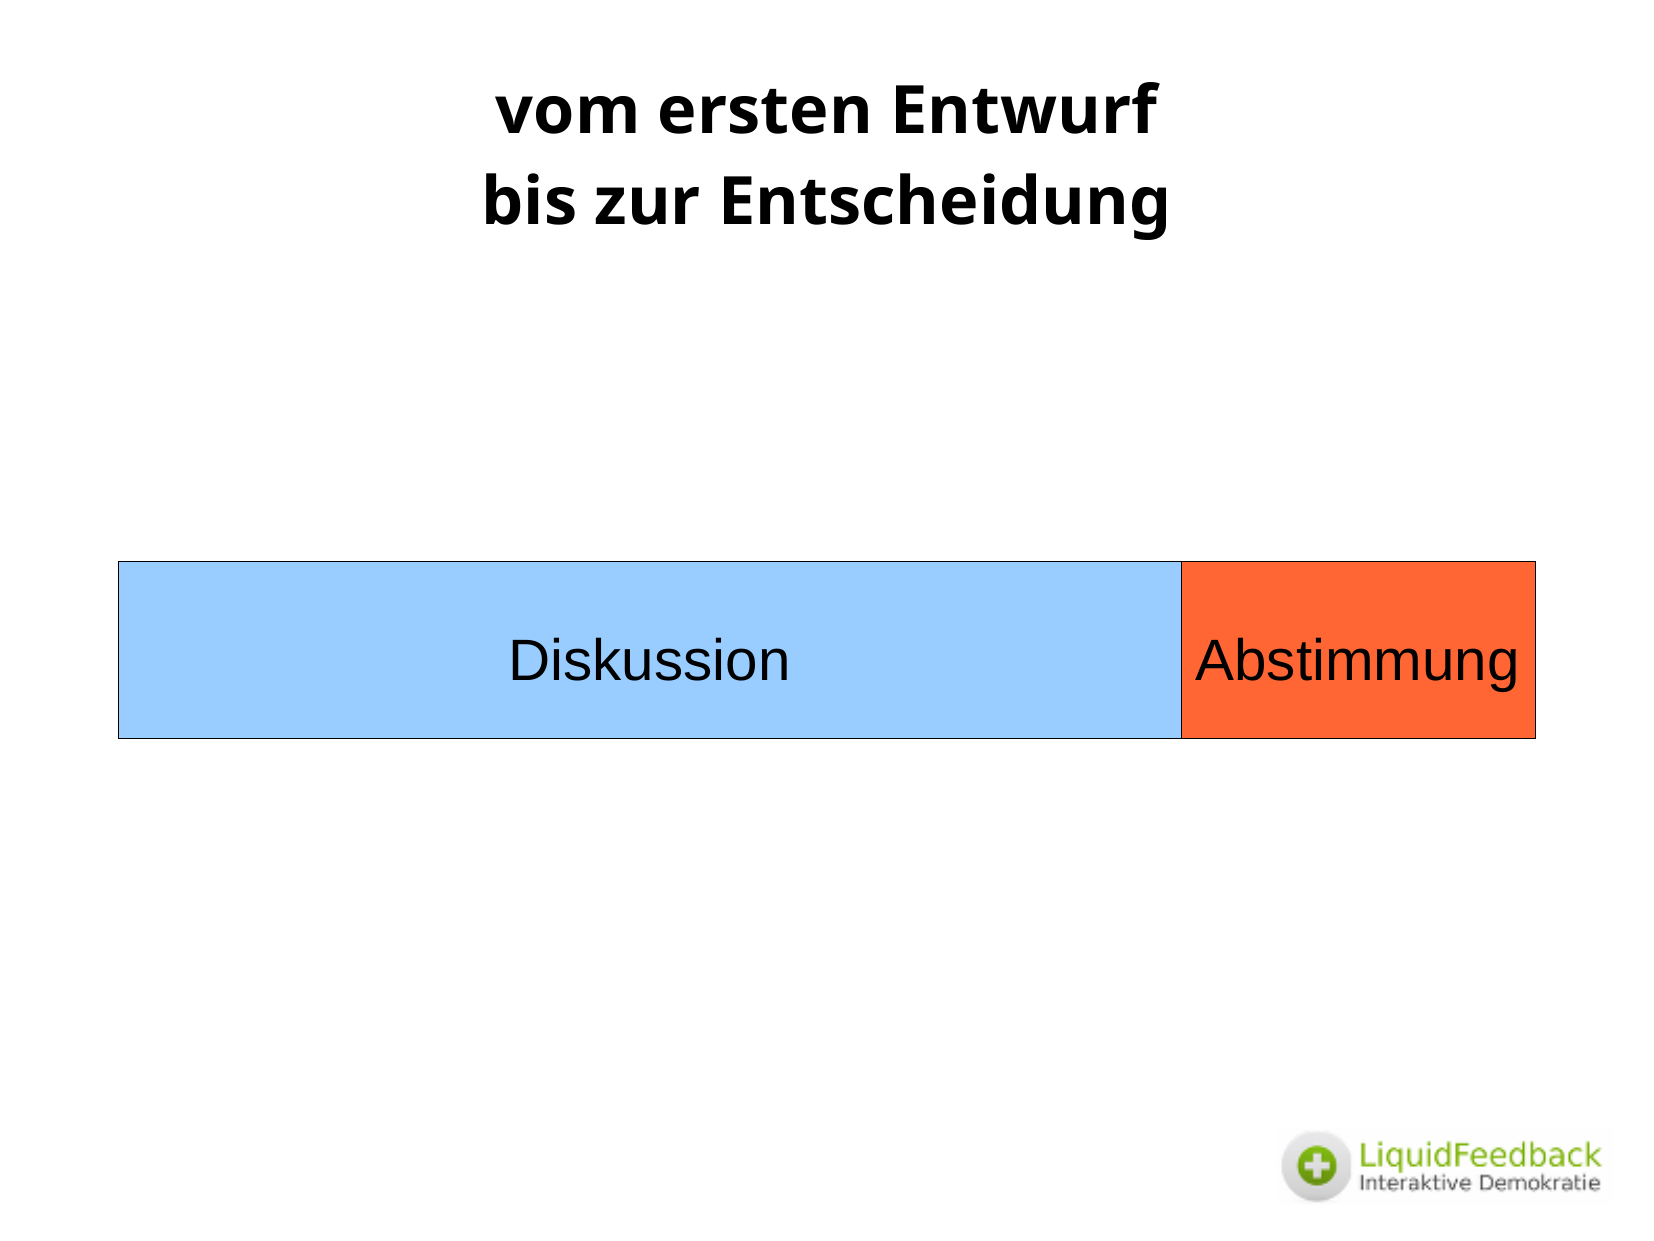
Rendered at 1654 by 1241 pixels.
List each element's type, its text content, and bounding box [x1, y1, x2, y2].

text_box [118, 561, 1536, 620]
title vom ersten Entwurf bis zur Entscheidung [82, 49, 1571, 257]
text_box [118, 700, 1536, 739]
picture [1276, 1127, 1613, 1205]
text_box Abstimmung [1181, 620, 1654, 700]
text_box Diskussion [118, 620, 1181, 700]
